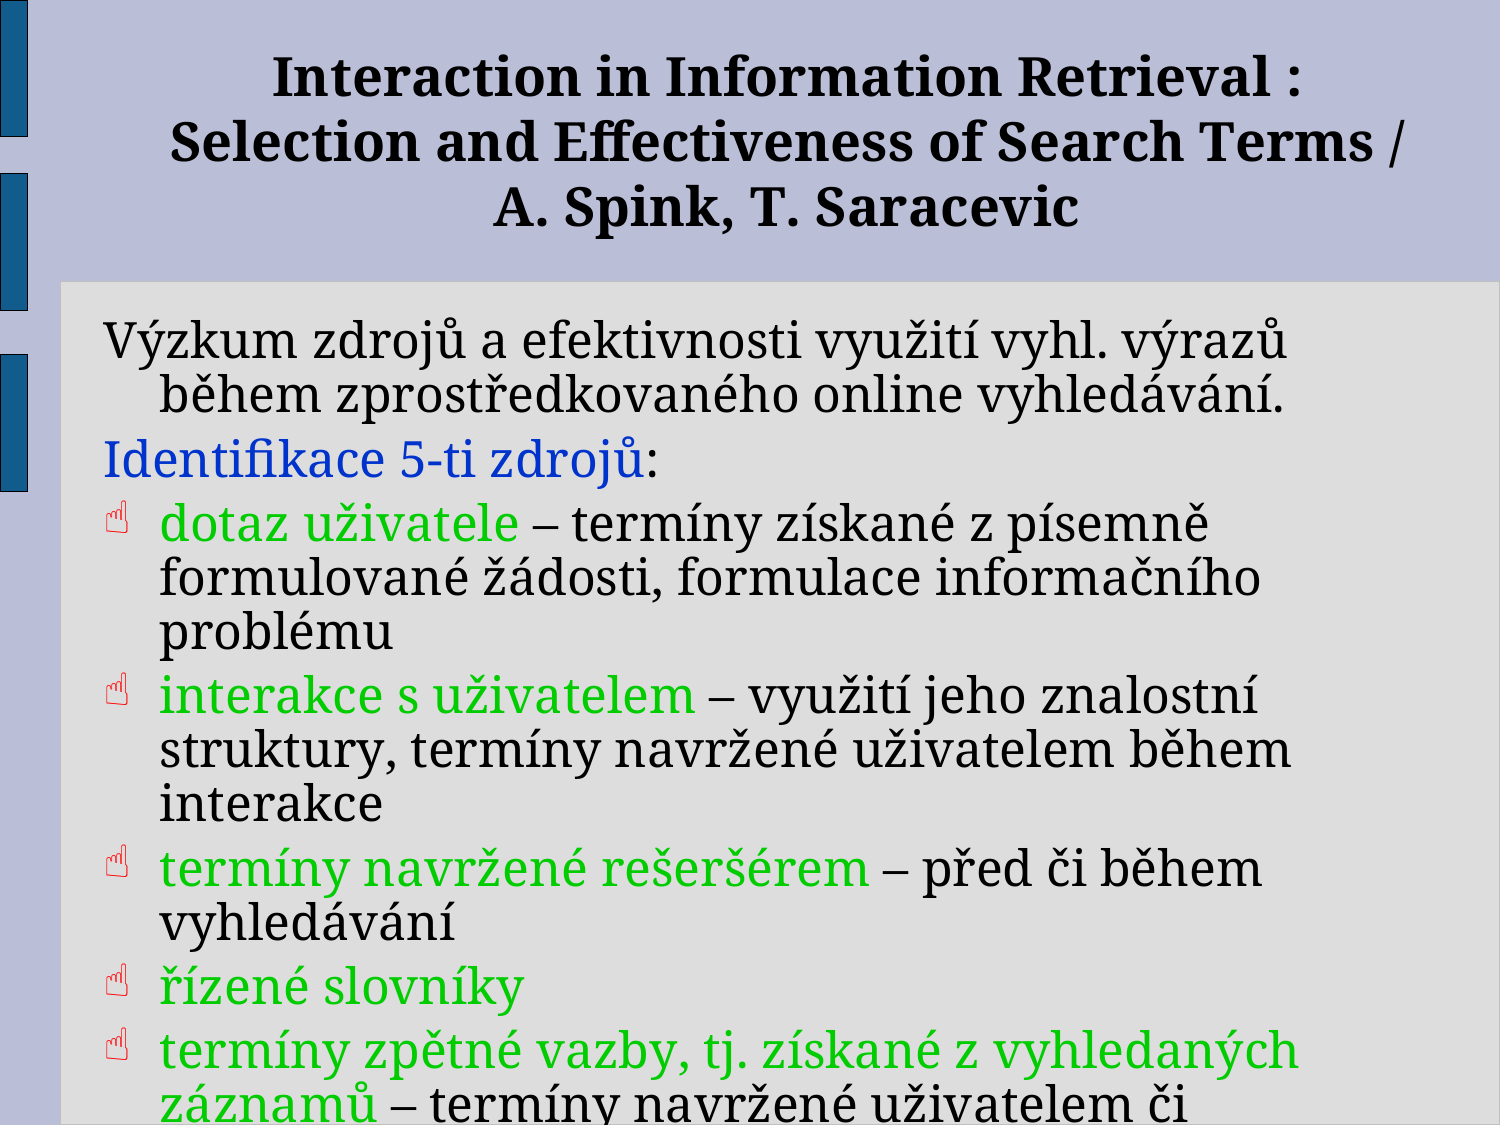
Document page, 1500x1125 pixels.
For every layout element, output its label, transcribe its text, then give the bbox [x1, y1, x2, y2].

title Interaction in Information Retrieval : Selection and Effectiveness of Search Terms / A. Spink, T. Saracevic [150, 34, 1426, 245]
list Výzkum zdrojů a efektivnosti využití vyhl. výrazů během zprostředkovaného online vyhledávání. Identifikace 5-ti zdrojů: dotaz uživatele – termíny získané z písemně formulované žádosti, formulace informačního problému interakce s uživatelem – využití jeho znalostní struktury, termíny navržené uživatelem během interakce termíny navržené rešeršérem – před či během vyhledávání řízené slovníky termíny zpětné vazby, tj. získané z vyhledaných záznamů – termíny navržené uživatelem či rešeršérem z vyhledaných záznamů, které byly uživatelem uznány jako relevantní [88, 308, 1477, 1125]
